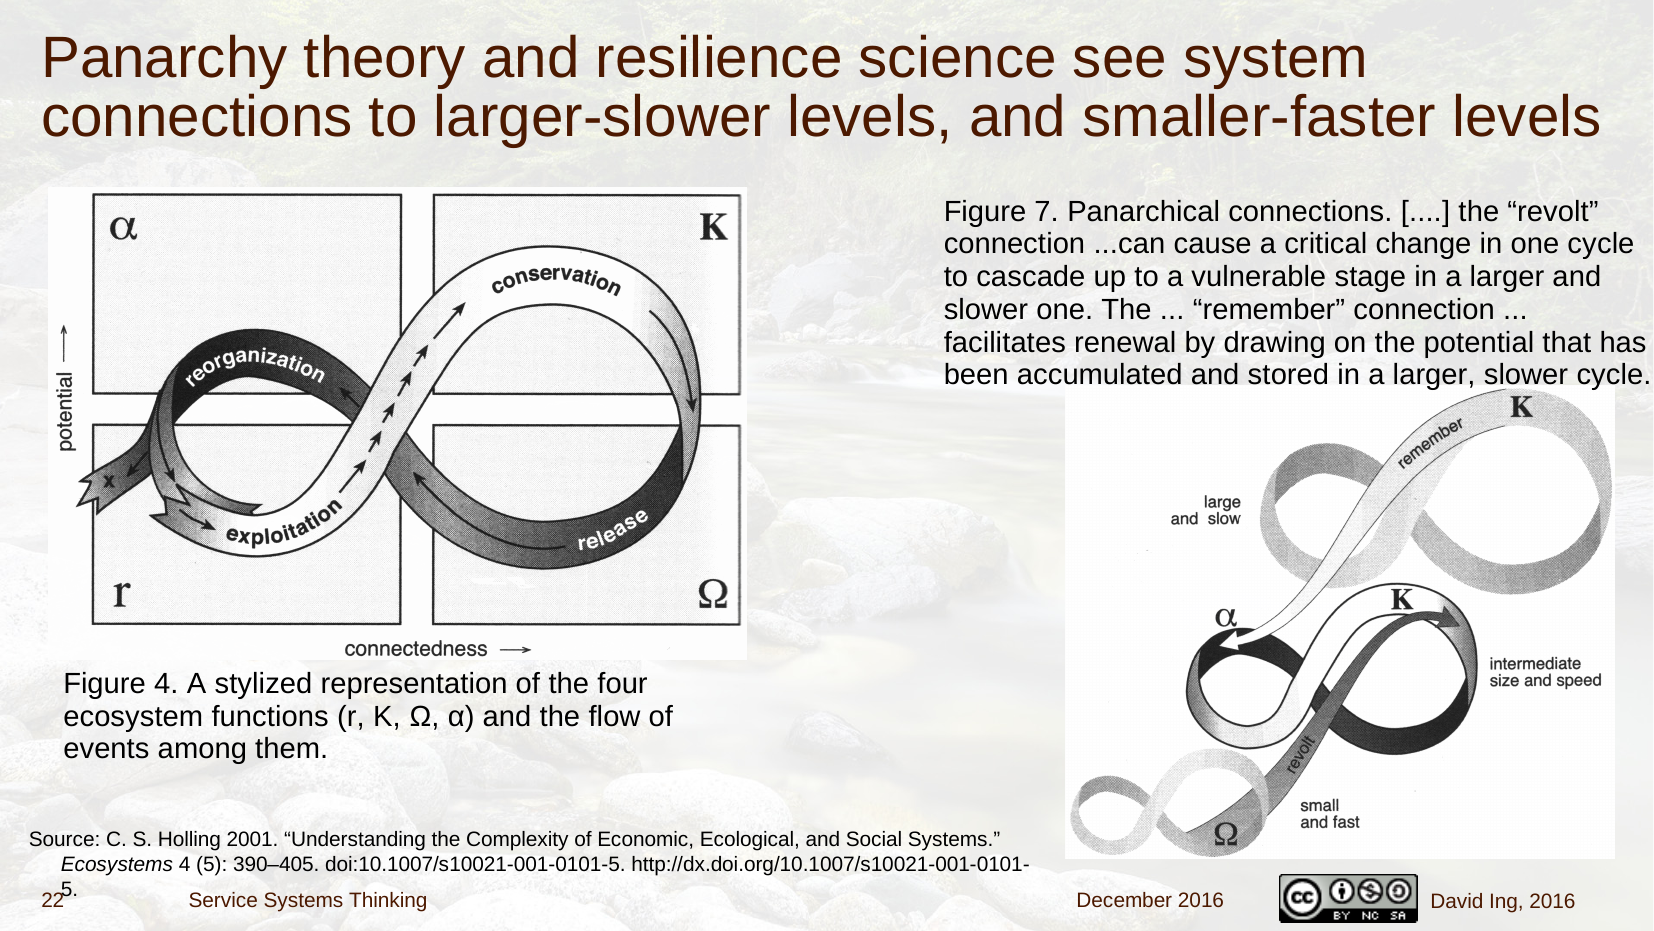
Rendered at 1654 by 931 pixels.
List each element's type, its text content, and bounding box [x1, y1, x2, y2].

text_box Figure 7. Panarchical connections. [....] the “revolt” connection ...can cause a critical change in one cycle to cascade up to a vulnerable stage in a larger and slower one. The ... “remember” connection ... facilitates renewal by drawing on the potential that has been accumulated and stored in a larger, slower cycle. [929, 187, 1654, 432]
text_box Figure 4. A stylized representation of the four ecosystem functions (r, K, Ω, α) and the flow of events among them. [48, 659, 750, 773]
picture [0, 0, 1654, 931]
title Panarchy theory and resilience science see system connections to larger-slower levels, and smaller-faster levels [41, 30, 1613, 174]
text_box Source: C. S. Holling 2001. “Understanding the Complexity of Economic, Ecological, and Social Systems.” Ecosystems 4 (5): 390–405. doi:10.1007/s10021-001-0101-5. http://dx.doi.org/10.1007/s10021-001-0101-5. - [14, 817, 1058, 885]
